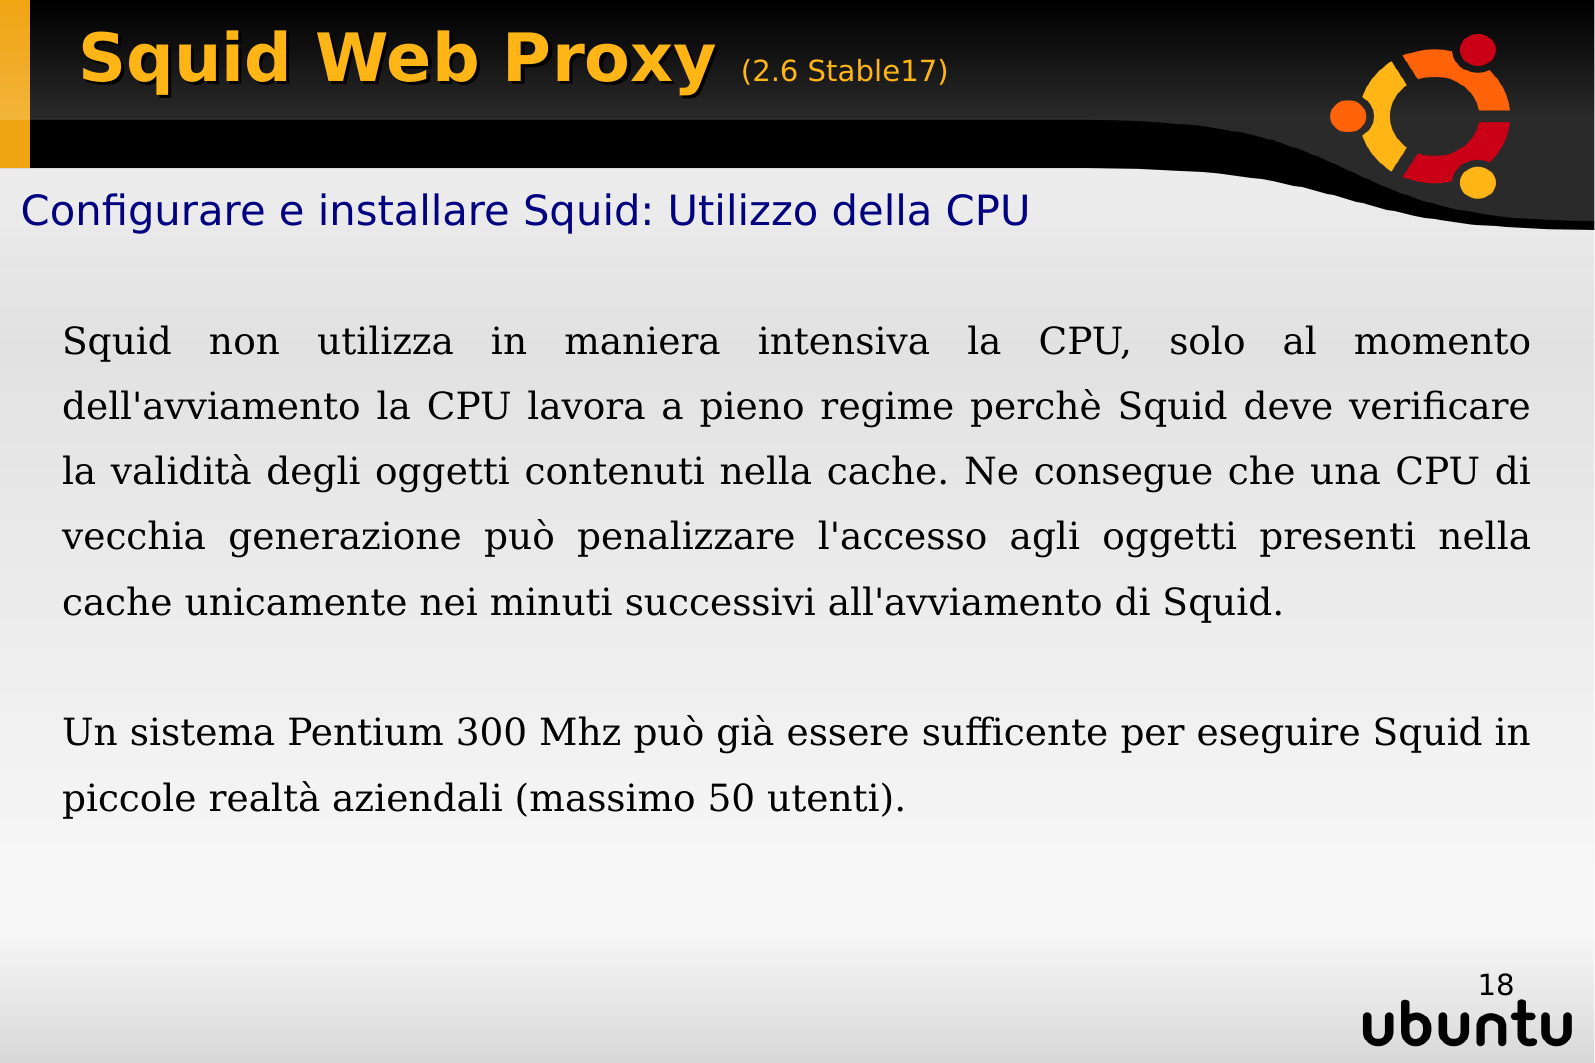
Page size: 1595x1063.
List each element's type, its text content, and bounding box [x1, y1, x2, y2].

text_box Configurare e installare Squid: Utilizzo della CPU [17, 178, 1554, 243]
text_box Squid non utilizza in maniera intensiva la CPU, solo al momento dell'avviamento la CPU lavora a pieno regime perchè Squid deve verificare la validità degli oggetti contenuti nella cache. Ne consegue che una CPU di vecchia generazione può penalizzare l'accesso agli oggetti presenti nella cache unicamente nei minuti successivi all'avviamento di Squid. Un sistema Pentium 300 Mhz può già essere sufficente per eseguire Squid in piccole realtà aziendali (massimo 50 utenti). [59, 290, 1536, 1045]
picture [0, 0, 1595, 1063]
text_box Squid Web Proxy (2.6 Stable17) [23, 11, 1004, 105]
